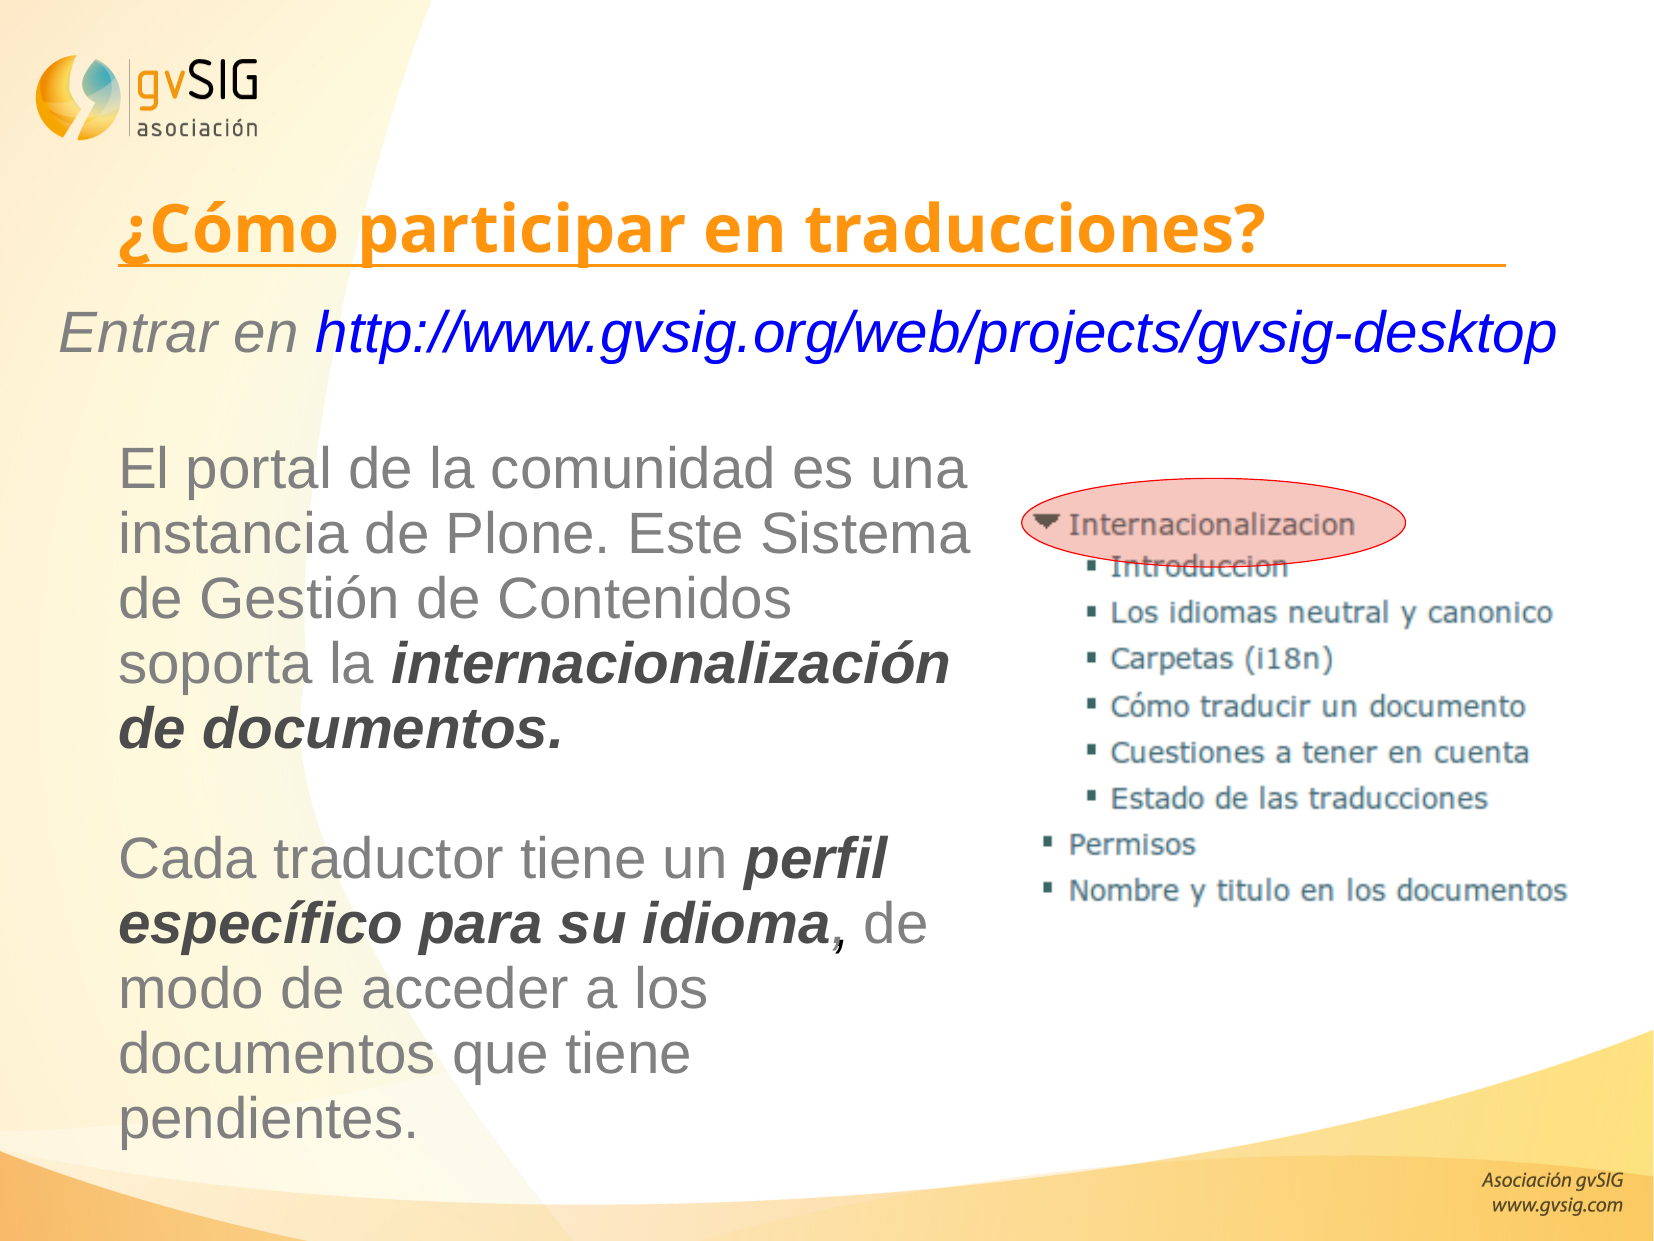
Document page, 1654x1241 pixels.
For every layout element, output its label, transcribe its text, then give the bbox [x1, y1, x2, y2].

title Cada traductor tiene un perfil específico para su idioma, de modo de acceder a los documentos que tiene pendientes. [118, 824, 1004, 1152]
title Entrar en http://www.gvsig.org/web/projects/gvsig-desktop [59, 288, 1595, 377]
title El portal de la comunidad es una instancia de Plone. Este Sistema de Gestión de Contenidos soporta la internacionalización de documentos. [118, 435, 975, 762]
picture [0, 0, 1654, 1241]
title ¿Cómo participar en traducciones? [118, 177, 1607, 276]
text_box [1021, 478, 1406, 567]
